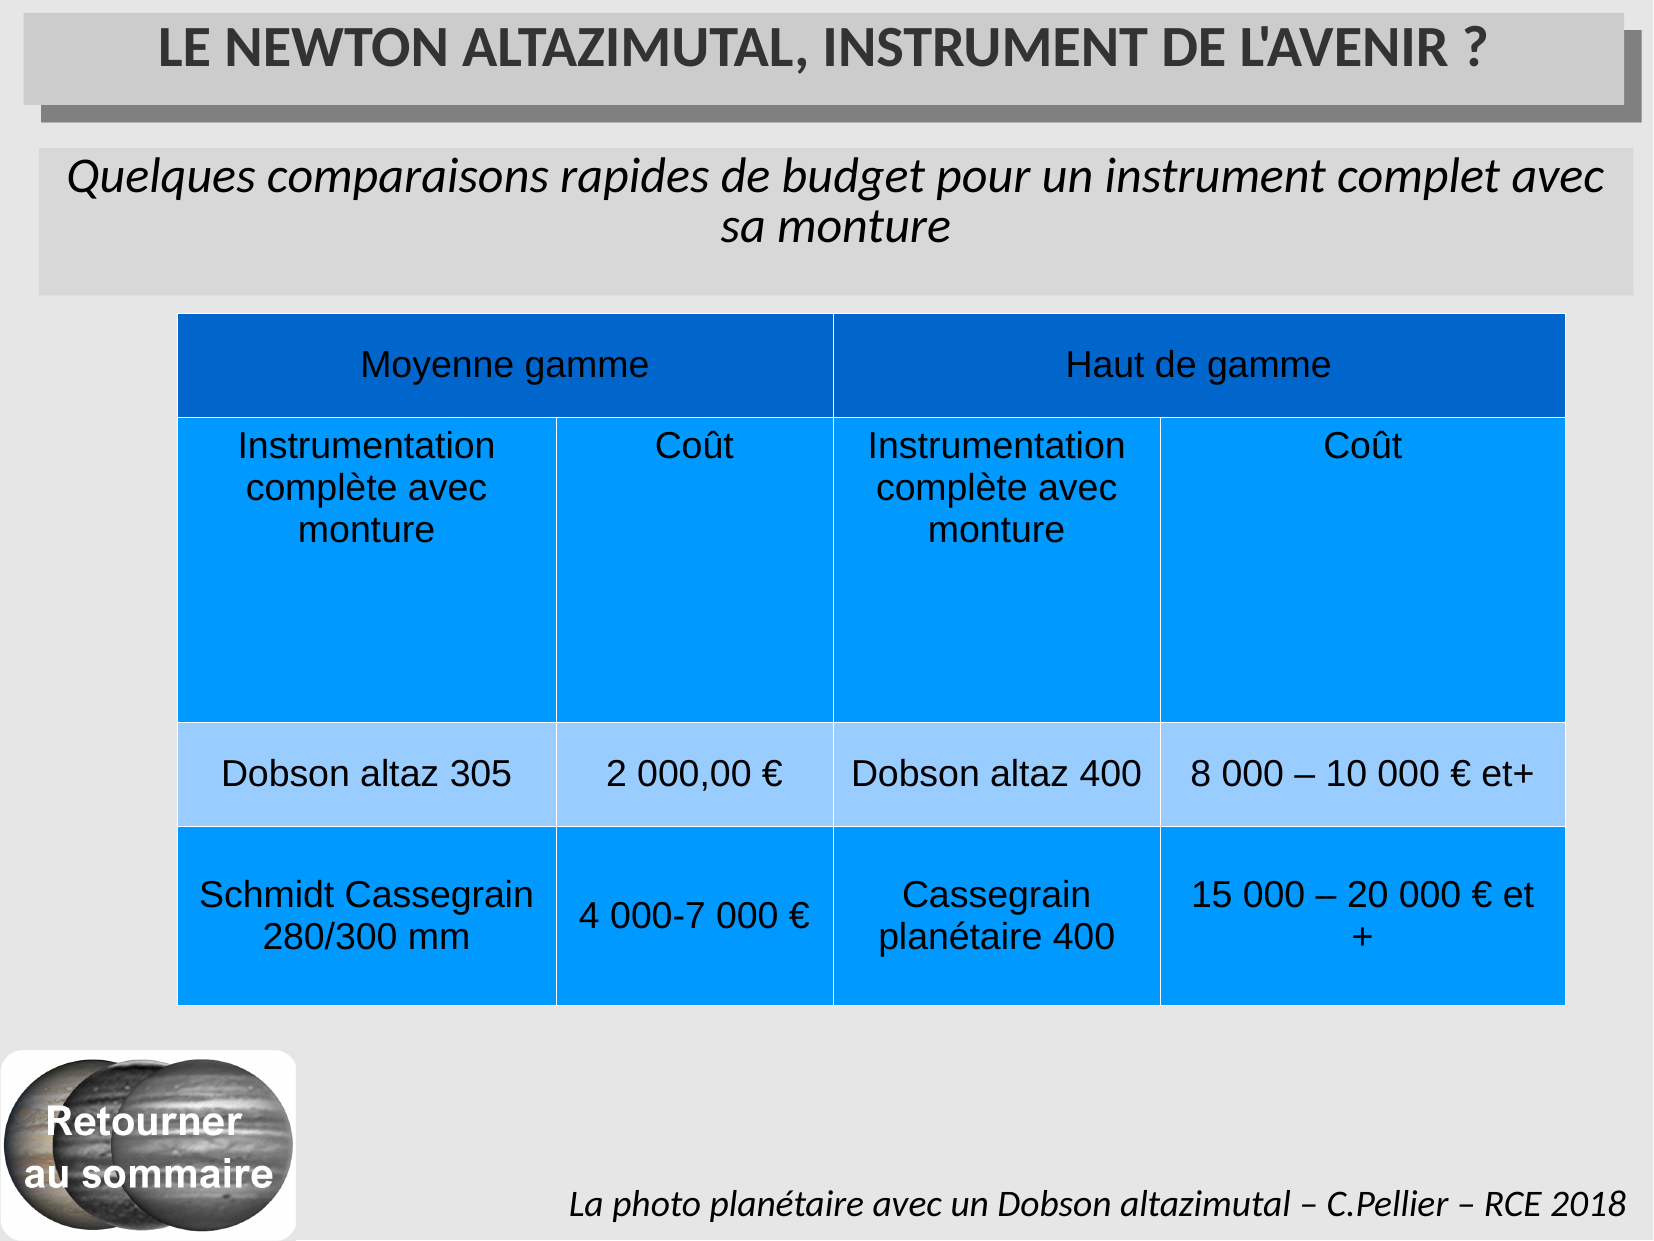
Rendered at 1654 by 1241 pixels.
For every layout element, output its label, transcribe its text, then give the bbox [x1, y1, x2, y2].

table_cell Coût [1161, 418, 1565, 722]
table_cell 8 000 – 10 000 € et+ [1161, 723, 1565, 826]
table_cell Cassegrain planétaire 400 [834, 827, 1160, 1005]
table_cell 4 000-7 000 € [557, 827, 833, 1005]
table_cell 15 000 – 20 000 € et + [1161, 827, 1565, 1005]
text_box La photo planétaire avec un Dobson altazimutal – C.Pellier – RCE 2018 [431, 1181, 1642, 1241]
table_cell Dobson altaz 400 [834, 723, 1160, 826]
table_cell 2 000,00 € [557, 723, 833, 826]
text_box Quelques comparaisons rapides de budget pour un instrument complet avec sa monture [38, 148, 1634, 296]
table_header Moyenne gamme [178, 314, 833, 417]
table_cell Instrumentation complète avec monture [178, 418, 556, 722]
picture [0, 1050, 296, 1241]
table_cell Schmidt Cassegrain 280/300 mm [178, 827, 556, 1005]
table_cell Instrumentation complète avec monture [834, 418, 1160, 722]
table_header Haut de gamme [834, 314, 1565, 417]
text_box LE NEWTON ALTAZIMUTAL, INSTRUMENT DE L'AVENIR ? [23, 12, 1625, 105]
table_cell Dobson altaz 305 [178, 723, 556, 826]
table_cell Coût [557, 418, 833, 722]
